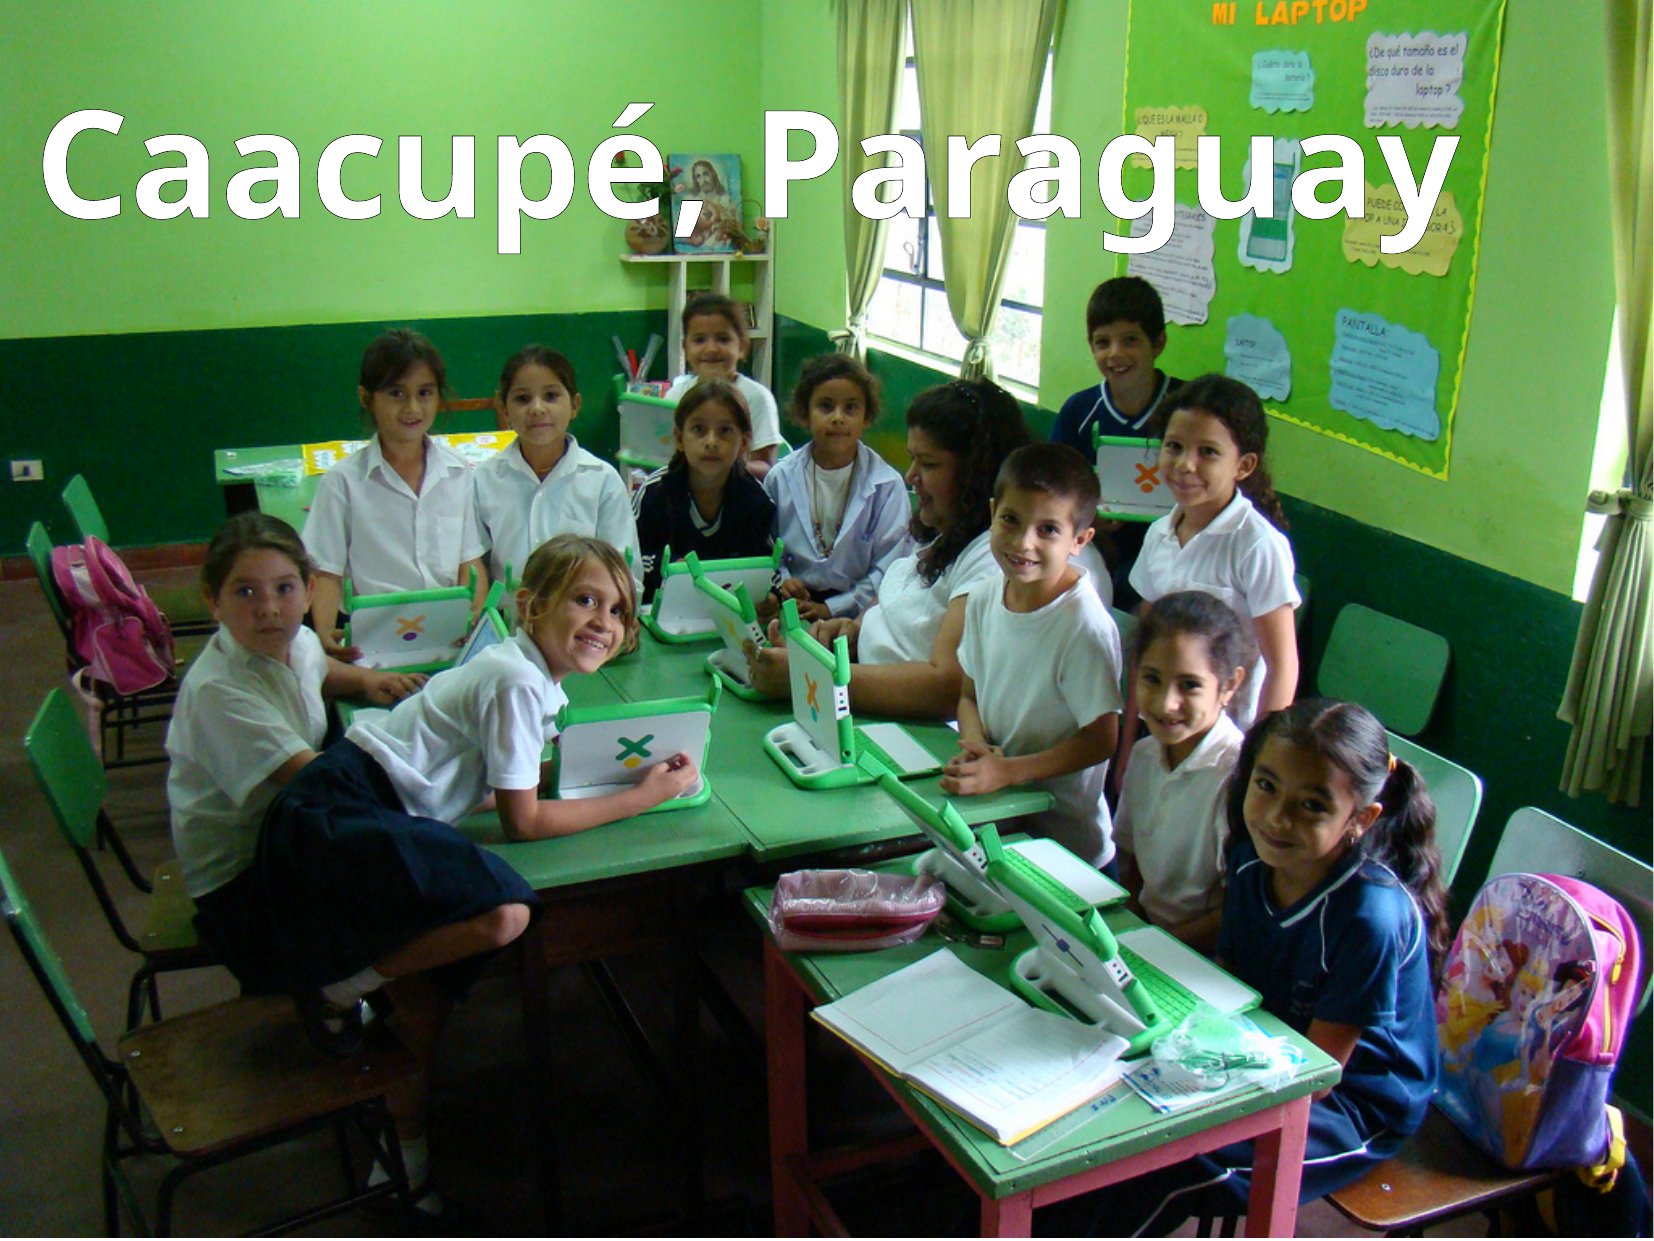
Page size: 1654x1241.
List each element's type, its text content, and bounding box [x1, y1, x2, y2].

picture [0, 0, 1654, 1241]
title Caacupé, Paraguay [34, 0, 1531, 335]
